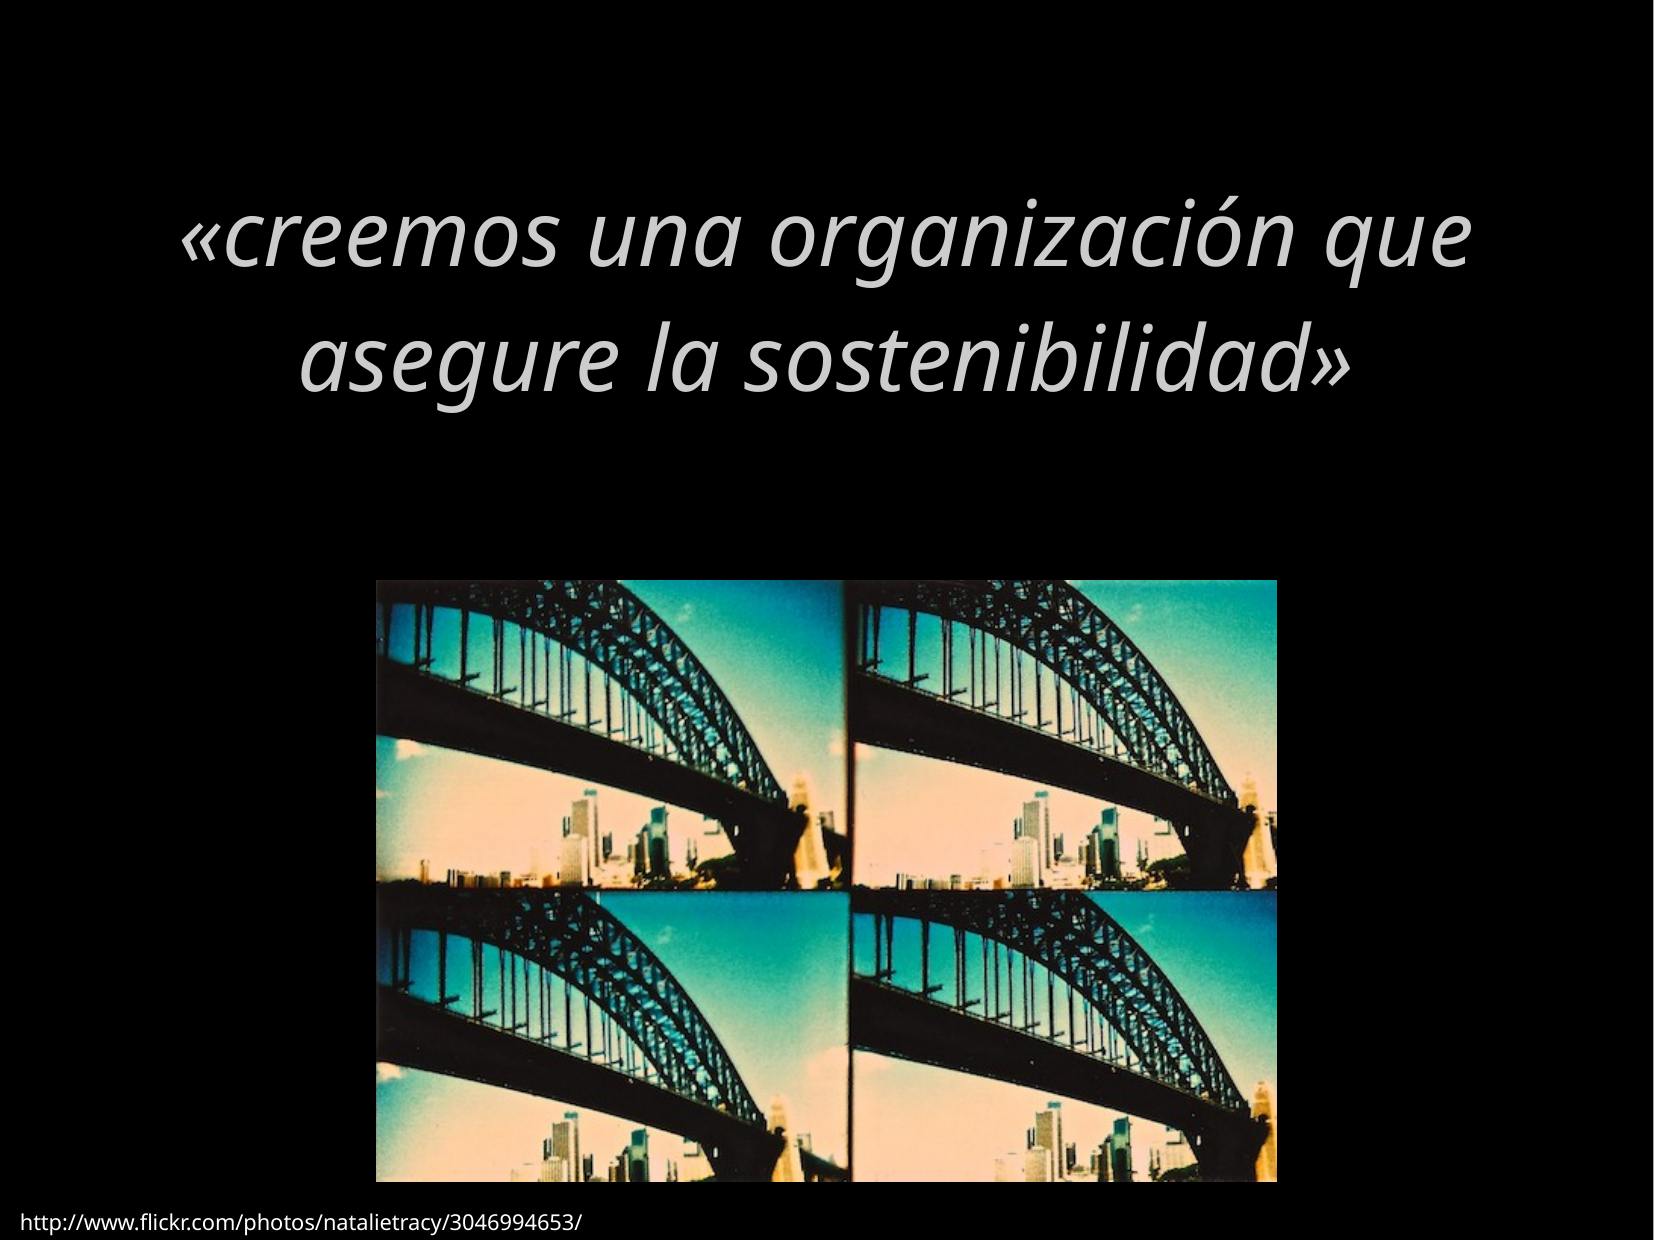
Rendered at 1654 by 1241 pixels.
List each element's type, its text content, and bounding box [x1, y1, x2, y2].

text_box http://www.flickr.com/photos/natalietracy/3046994653/ [5, 1199, 932, 1241]
title «creemos una organización que asegure la sostenibilidad» [82, 179, 1571, 408]
picture [376, 580, 1277, 1182]
